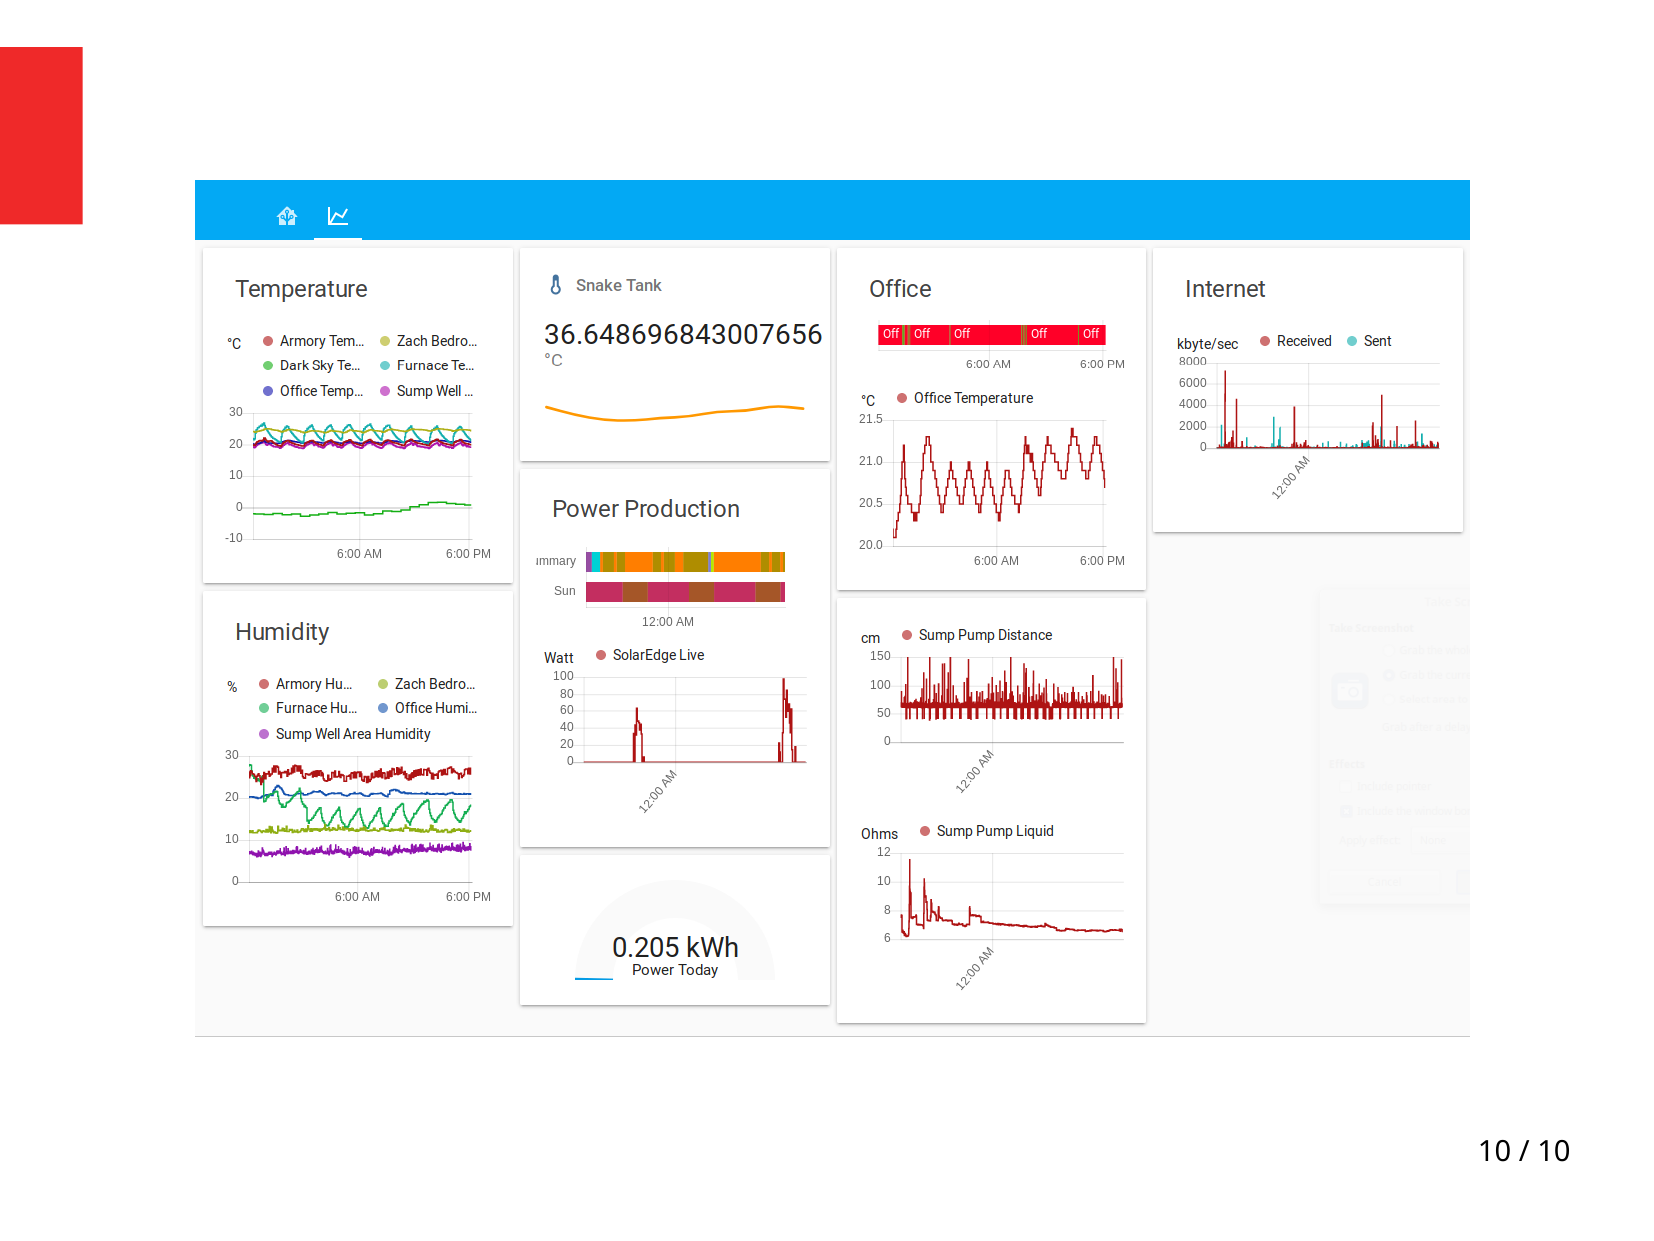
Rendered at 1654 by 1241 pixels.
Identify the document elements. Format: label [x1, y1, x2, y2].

picture [195, 239, 1471, 1037]
picture [279, 211, 285, 224]
picture [289, 211, 295, 224]
